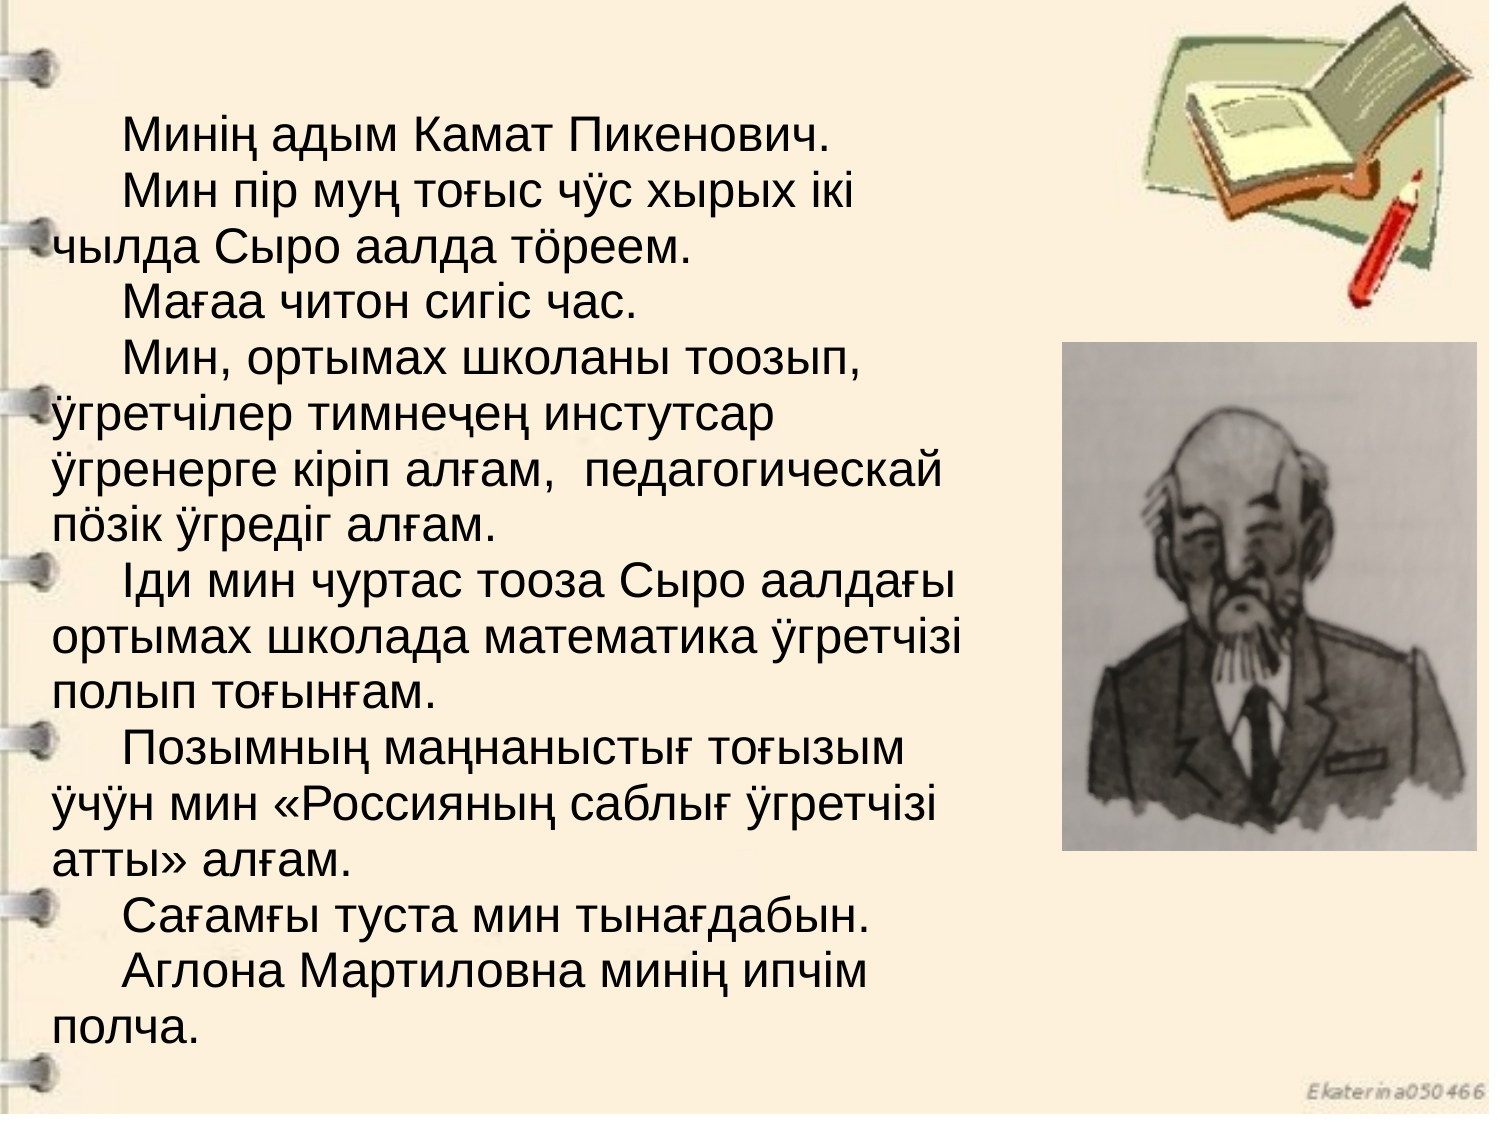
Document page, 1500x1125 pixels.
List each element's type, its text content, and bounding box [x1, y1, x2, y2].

picture [0, 0, 1489, 1114]
list Минің адым Камат Пикенович. Мин пір муң тоғыс чӱс хырых ікі чылда Сыро аалда тӧреем. Мағаа читон сигіс час. Мин, ортымах школаны тоозып, ӱгретчілер тимнеҷең инстутсар ӱгренерге кіріп алғам, педагогическай пӧзік ӱгредіг алғам. Іди мин чуртас тооза Сыро аалдағы ортымах школада математика ӱгретчізі полып тоғынғам. Позымның маңнаныстығ тоғызым ӱчӱн мин «Россияның саблығ ӱгретчізі атты» алғам. Сағамғы туста мин тынағдабын. Аглона Мартиловна минің ипчім полча. [51, 106, 1004, 1125]
